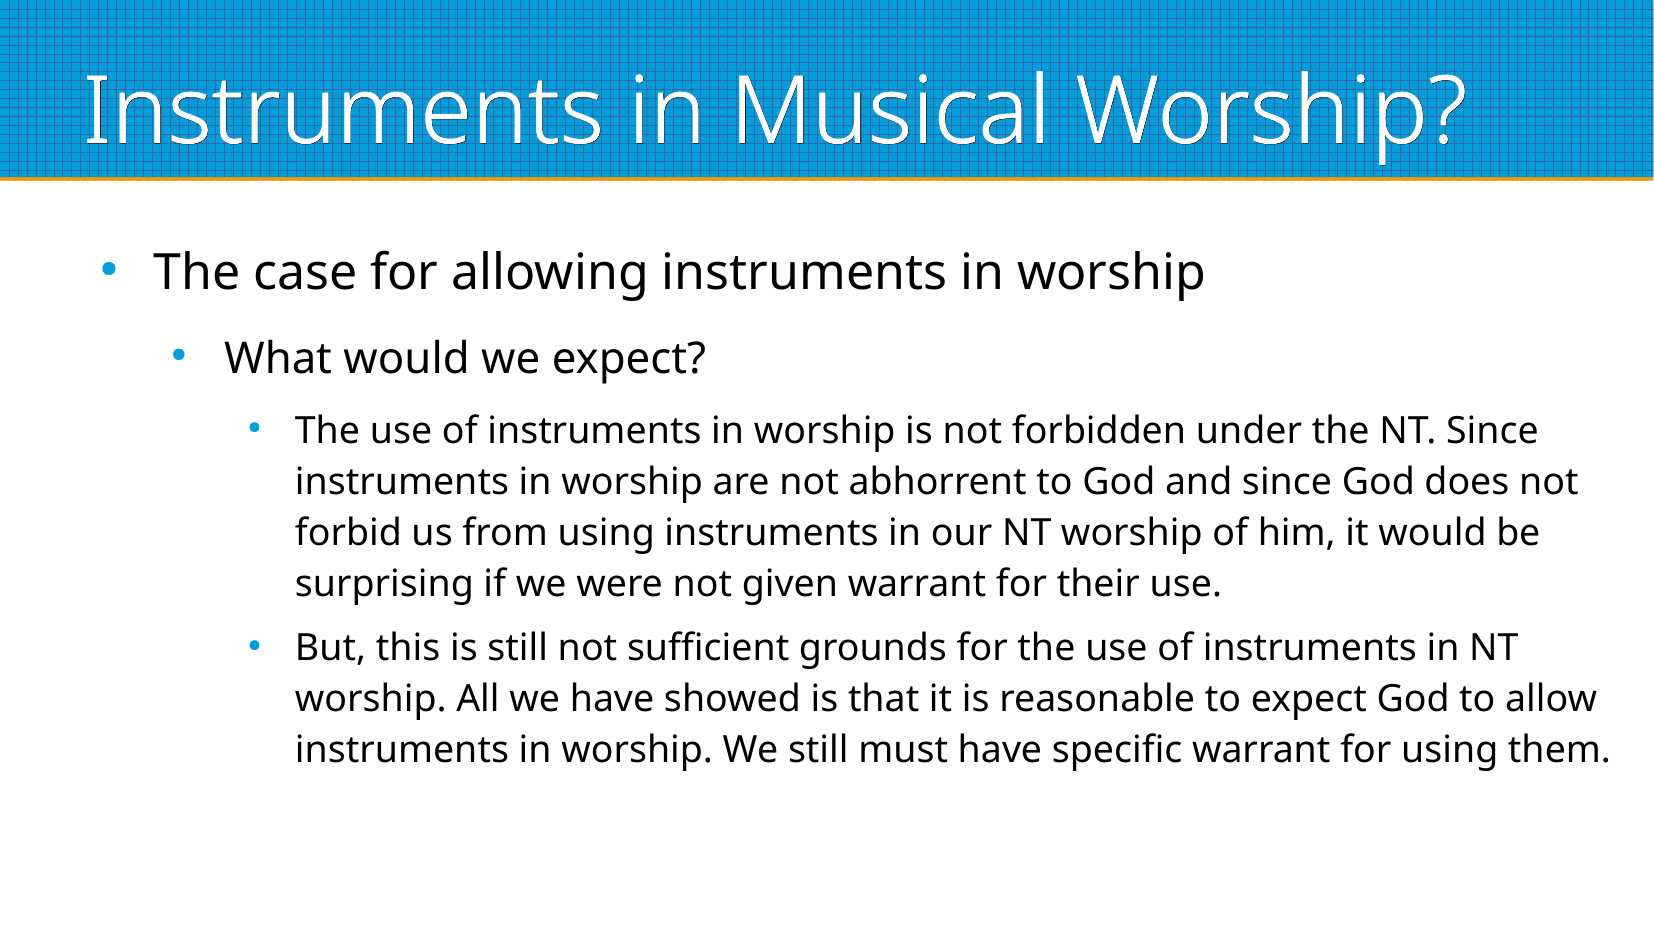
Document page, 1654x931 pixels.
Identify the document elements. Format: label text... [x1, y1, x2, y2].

list The case for allowing instruments in worship What would we expect? The use of instruments in worship is not forbidden under the NT. Since instruments in worship are not abhorrent to God and since God does not forbid us from using instruments in our NT worship of him, it would be surprising if we were not given warrant for their use. But, this is still not sufficient grounds for the use of instruments in NT worship. All we have showed is that it is reasonable to expect God to allow instruments in worship. We still must have specific warrant for using them. [82, 236, 1613, 863]
title Instruments in Musical Worship? [82, 14, 1571, 171]
